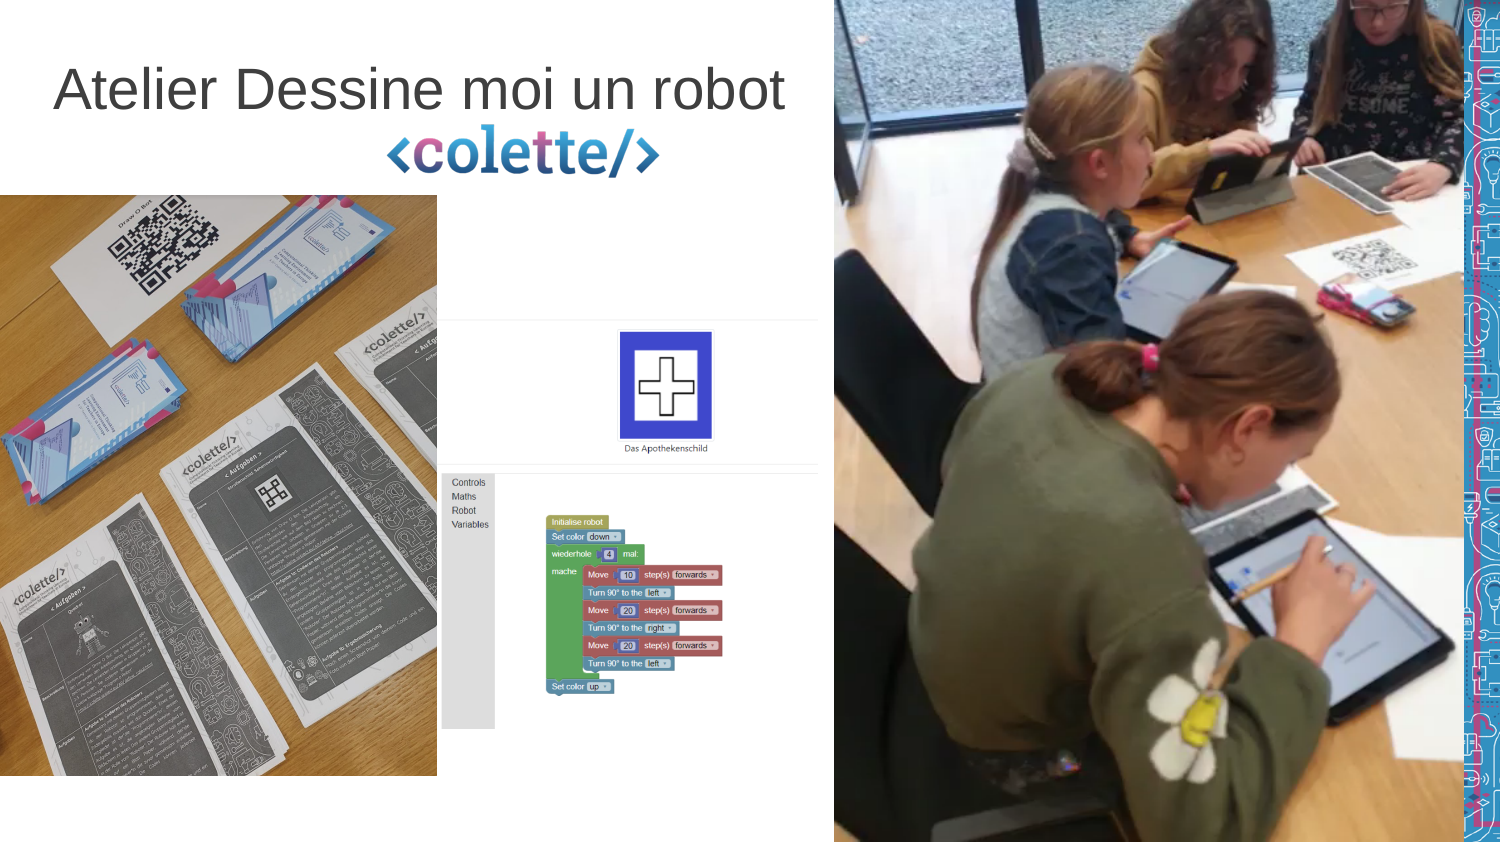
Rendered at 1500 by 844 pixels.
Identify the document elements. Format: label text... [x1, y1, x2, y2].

picture [834, 0, 1500, 842]
picture [0, 91, 818, 777]
title Atelier Dessine moi un robot [53, 59, 834, 113]
